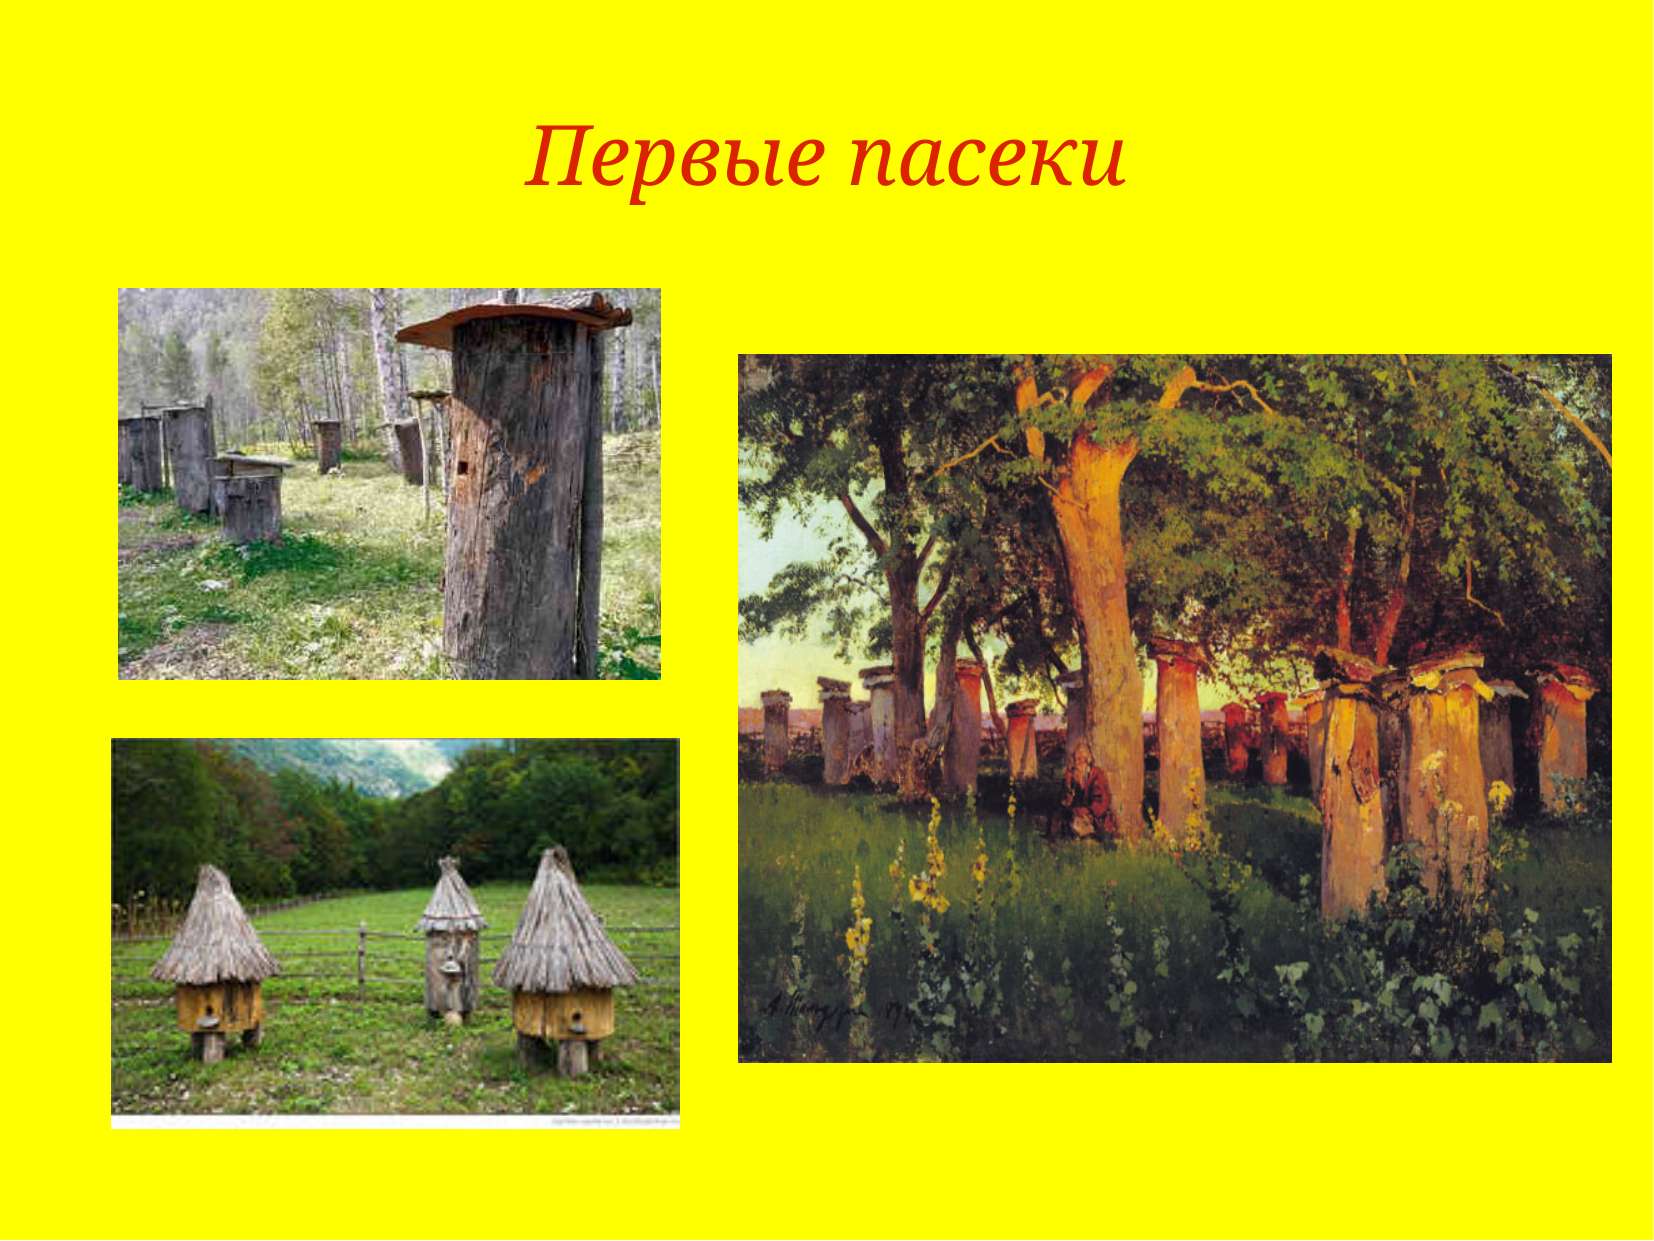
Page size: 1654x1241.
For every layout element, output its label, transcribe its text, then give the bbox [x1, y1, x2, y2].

picture [118, 288, 661, 680]
title Первые пасеки [82, 49, 1571, 257]
picture [738, 354, 1612, 1063]
picture [111, 738, 680, 1129]
